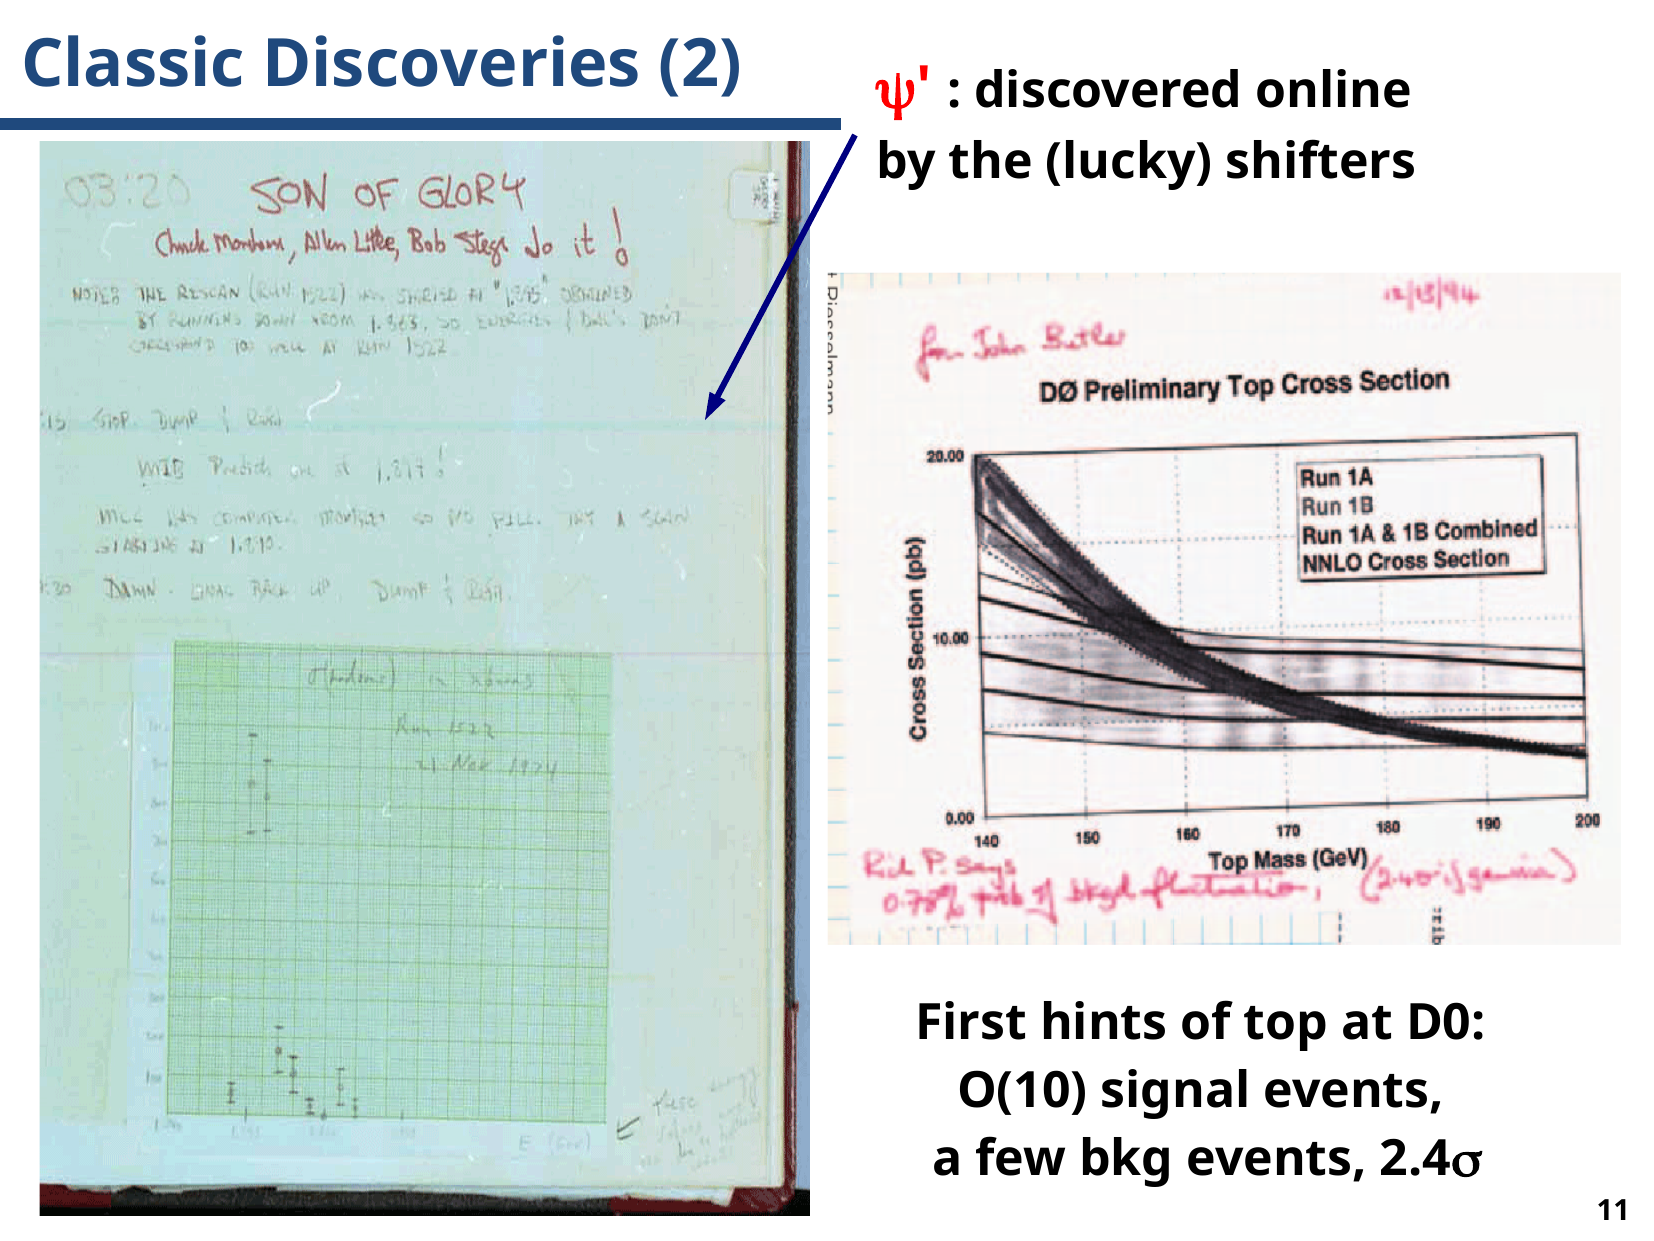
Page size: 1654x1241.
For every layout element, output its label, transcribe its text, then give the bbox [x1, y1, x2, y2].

title Classic Discoveries (2) [6, 12, 1606, 108]
picture [39, 141, 811, 1216]
text_box y' : discovered online by the (lucky) shifters [858, 34, 1654, 223]
picture [827, 272, 1621, 946]
text_box First hints of top at D0: O(10) signal events, a few bkg events, 2.4s [760, 975, 1654, 1228]
